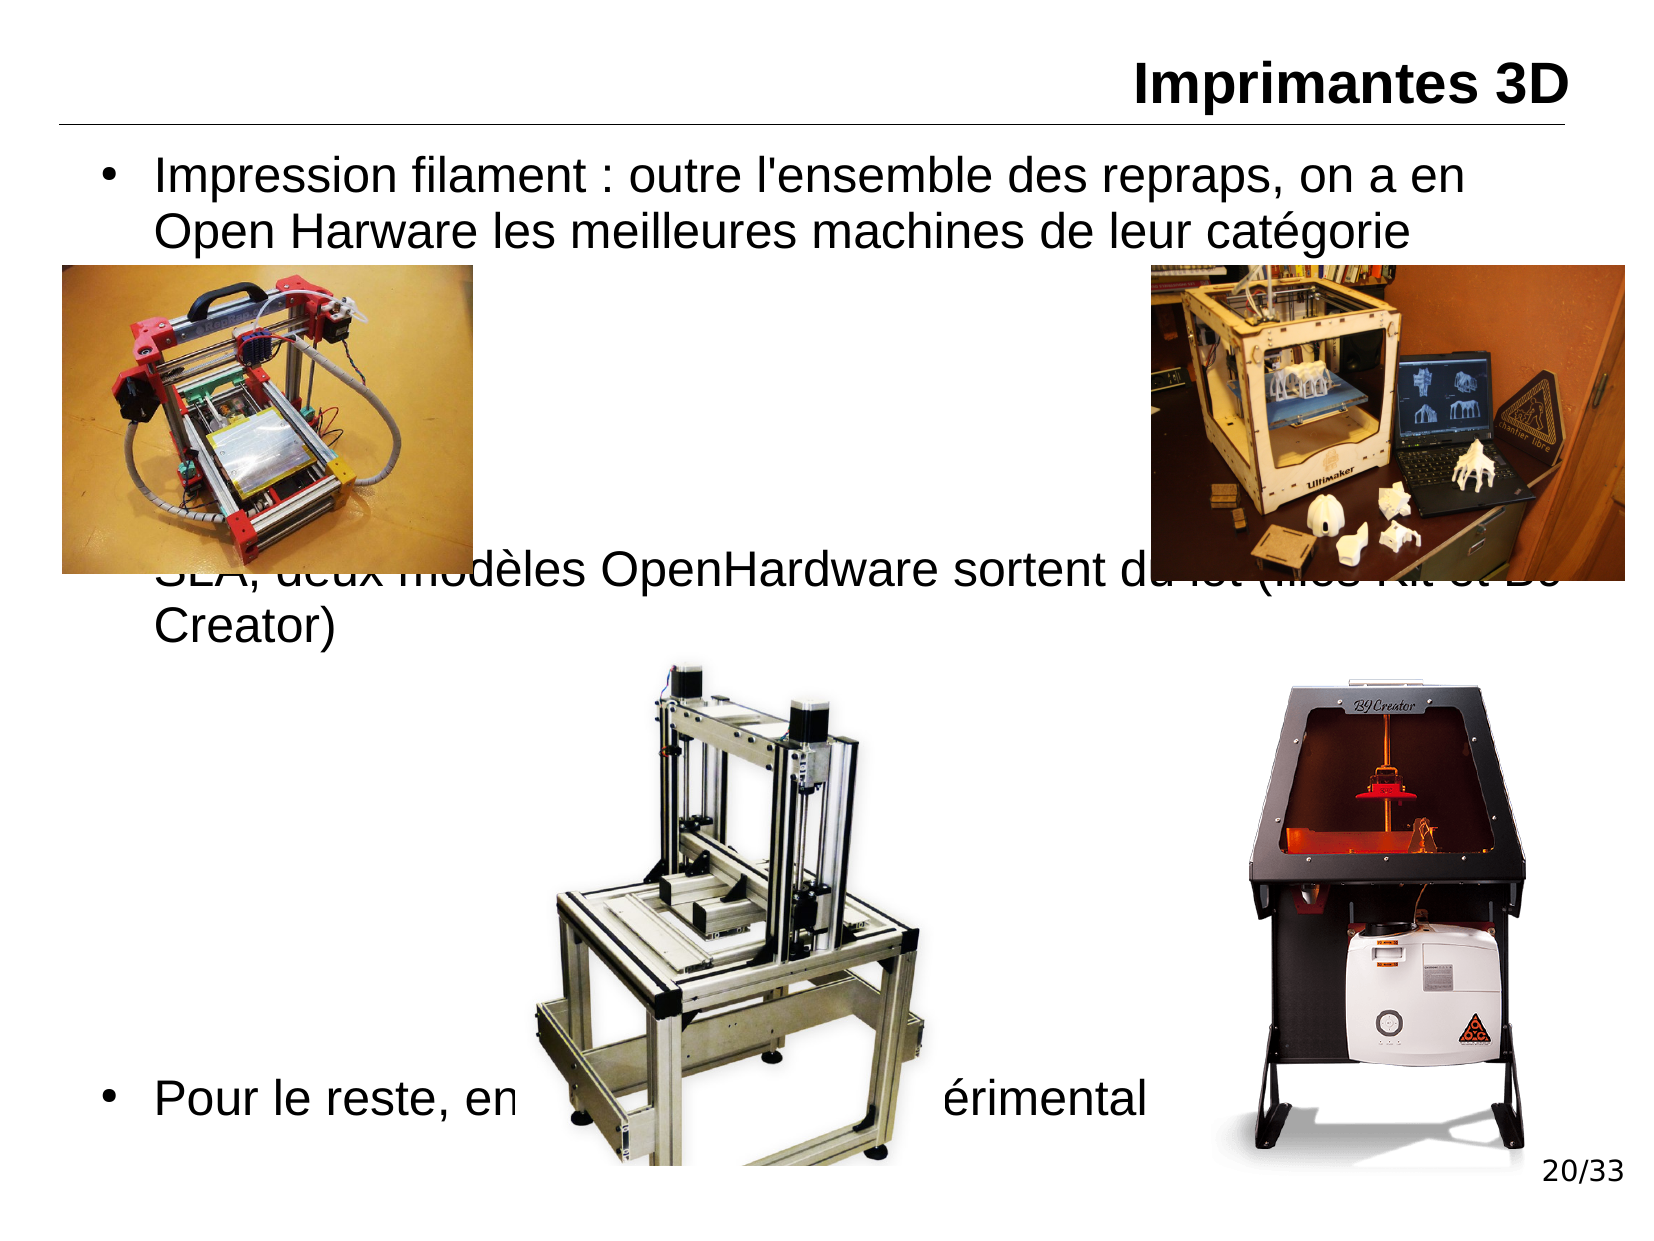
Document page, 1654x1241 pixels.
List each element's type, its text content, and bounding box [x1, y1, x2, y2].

picture [1151, 265, 1625, 581]
picture [1210, 679, 1565, 1181]
list Impression filament : outre l'ensemble des repraps, on a en Open Harware les meilleures machines de leur catégorie SLA, deux modèles OpenHardware sortent du lot (Ilios Kit et B9 Creator) Pour le reste, encore au niveau expérimental [82, 147, 1571, 1241]
picture [62, 265, 473, 574]
picture [515, 649, 945, 1166]
title Imprimantes 3D [59, 46, 1571, 122]
